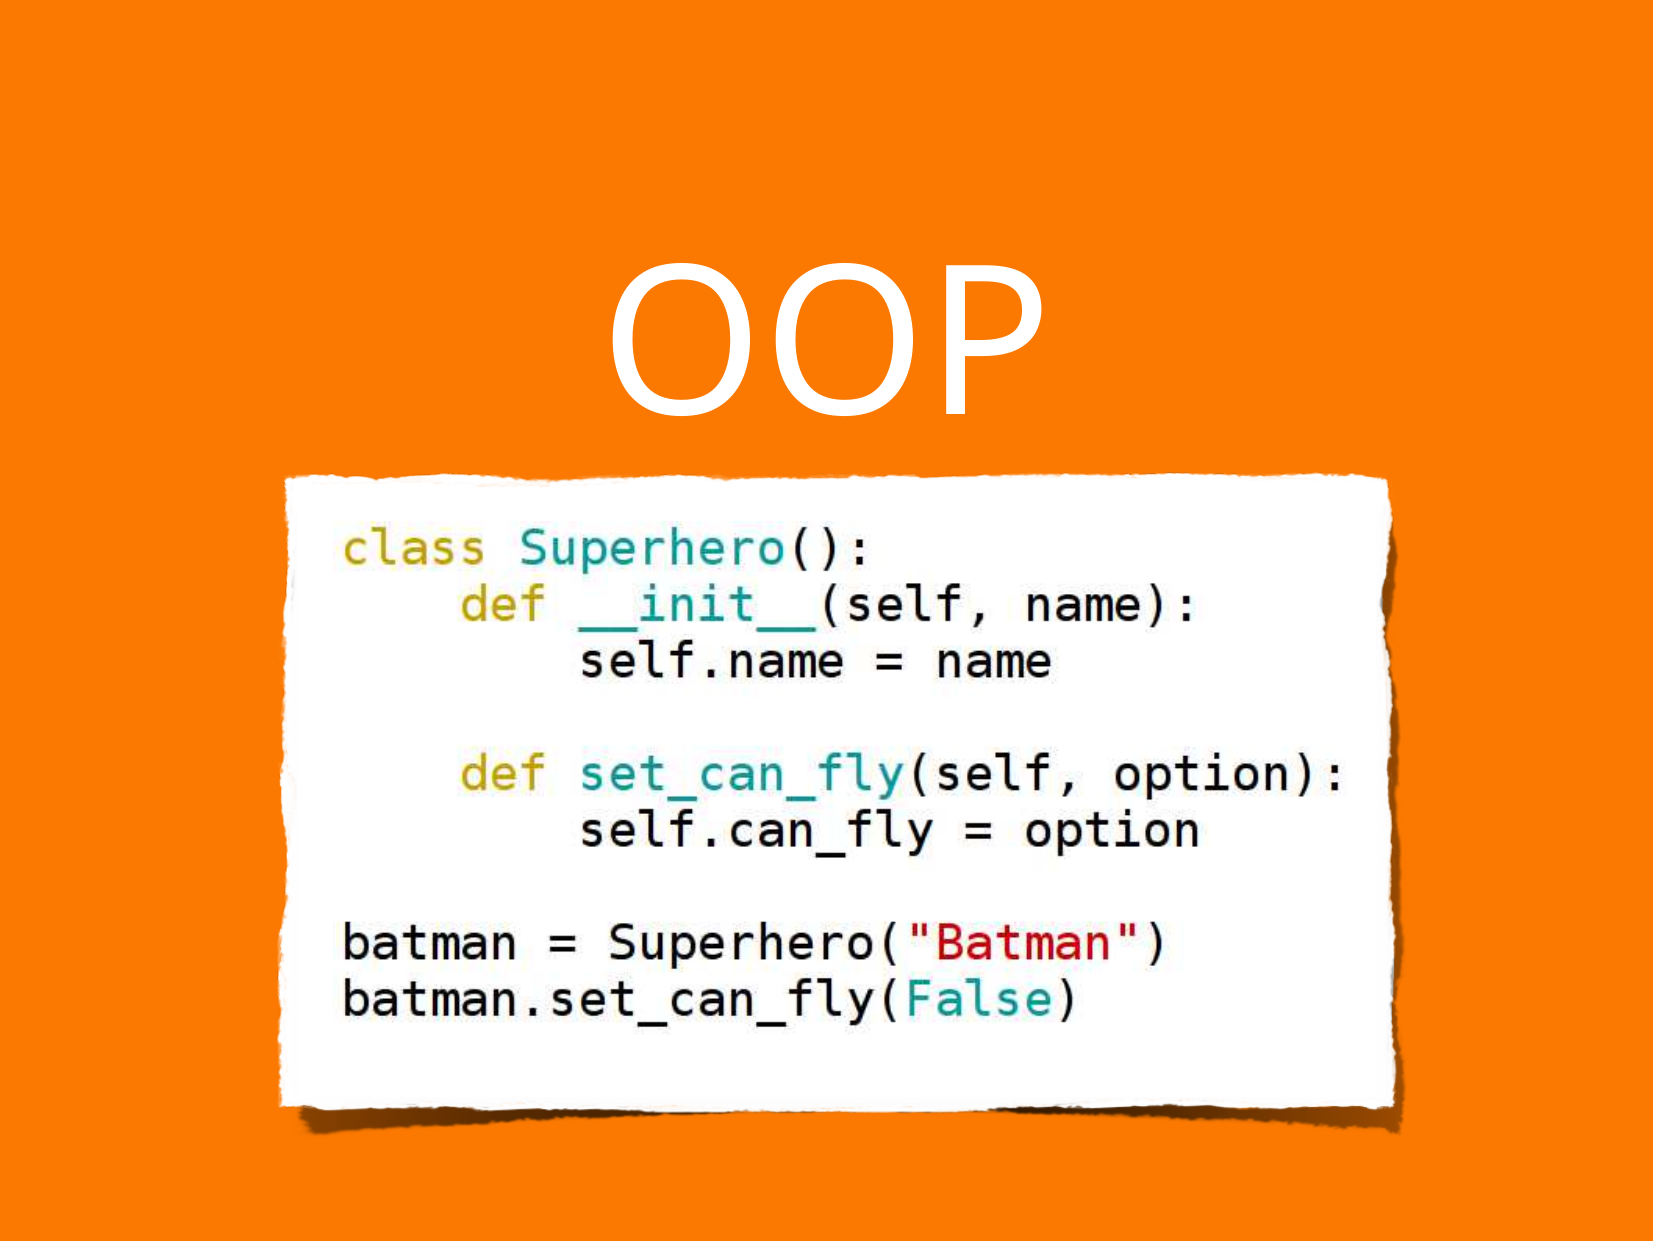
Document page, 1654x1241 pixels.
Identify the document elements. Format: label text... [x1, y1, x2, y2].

text_box OOP [0, 185, 1653, 451]
picture [272, 465, 1407, 1138]
